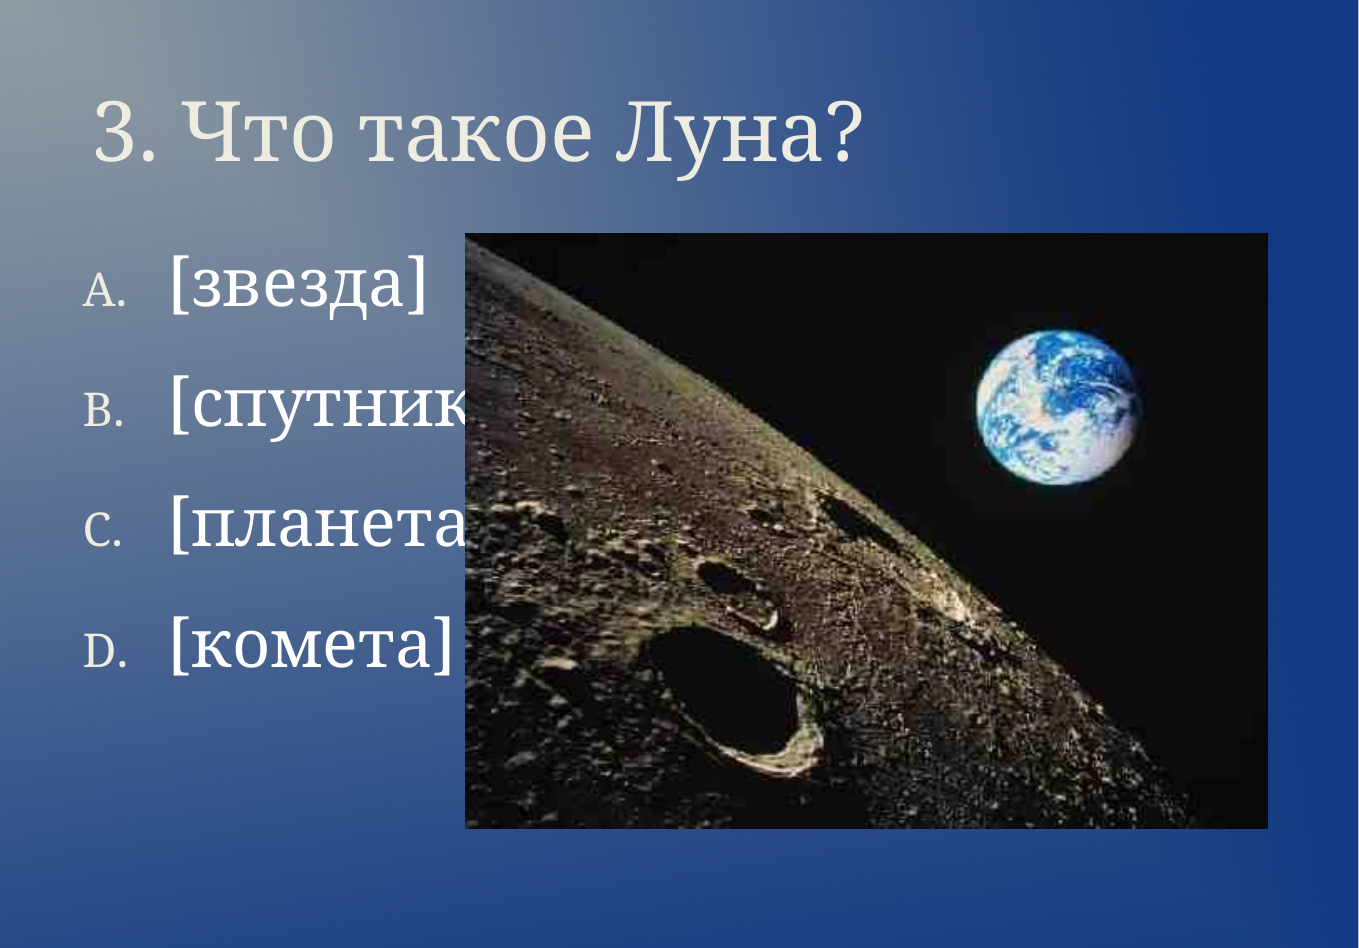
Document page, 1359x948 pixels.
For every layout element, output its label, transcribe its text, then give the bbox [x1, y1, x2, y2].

list [звезда] [спутник] [планета] [комета] [67, 227, 1291, 853]
title 3. Что такое Луна? [67, 35, 1291, 193]
picture [0, 0, 1359, 948]
